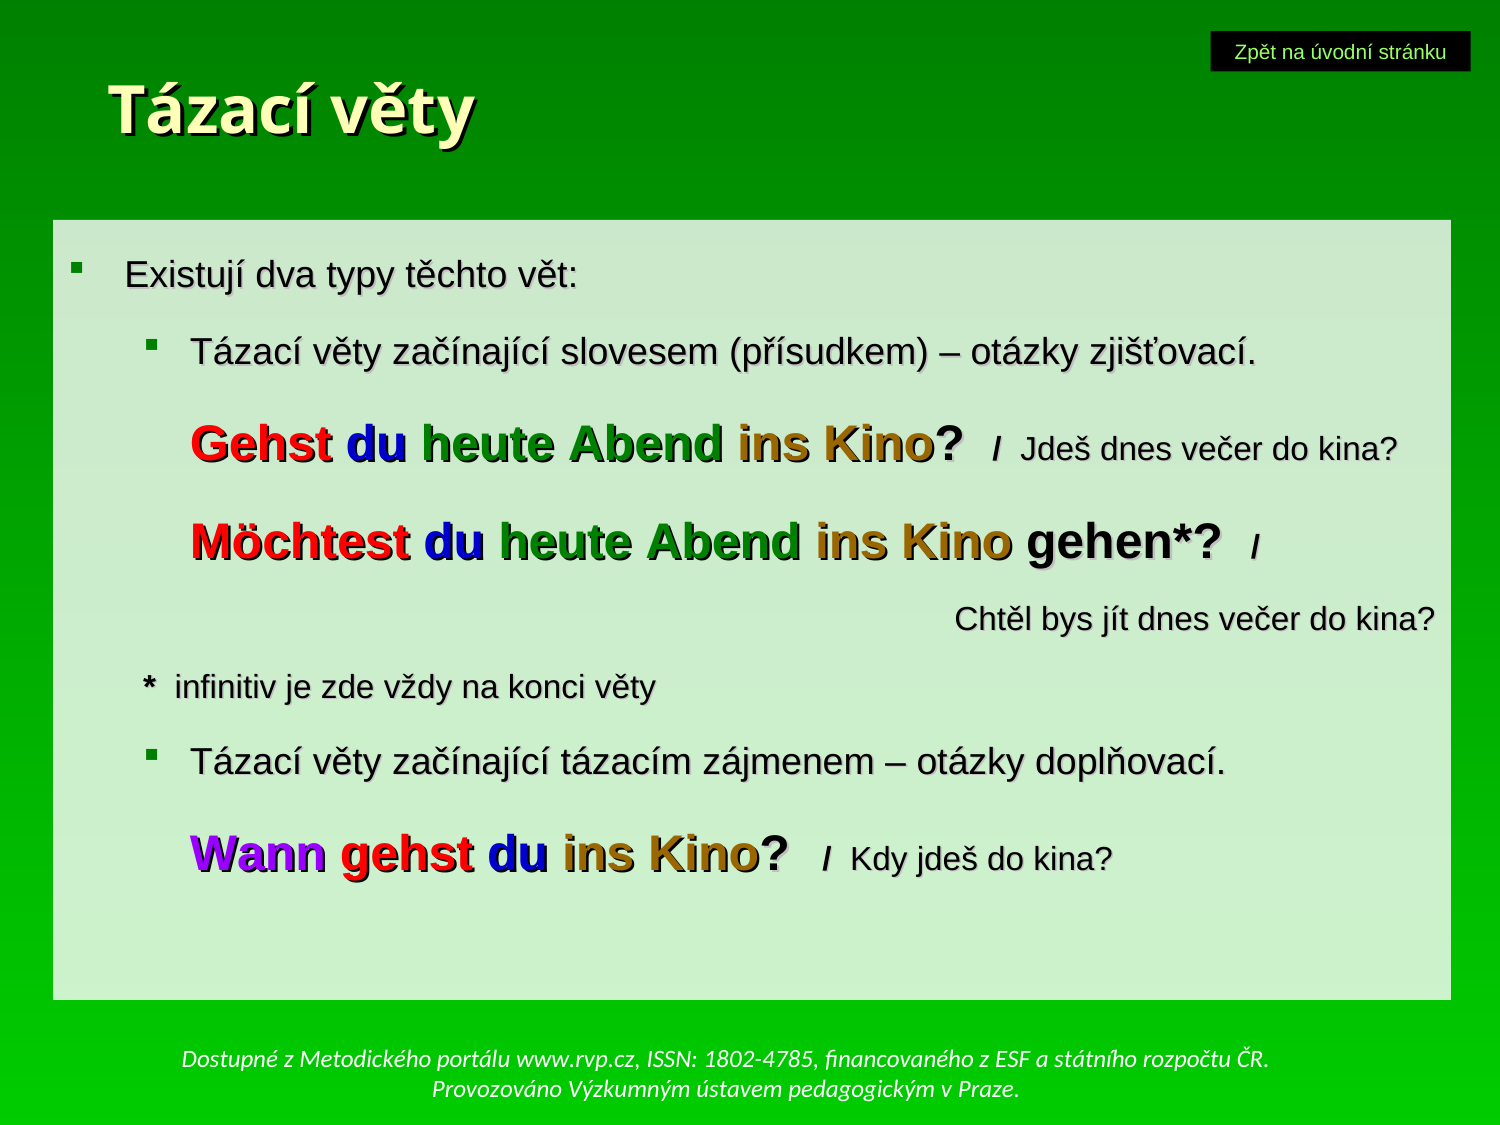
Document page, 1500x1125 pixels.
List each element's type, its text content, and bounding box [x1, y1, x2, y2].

title Tázací věty [75, 40, 1451, 173]
text_box Dostupné z Metodického portálu www.rvp.cz, ISSN: 1802-4785, financovaného z ESF a státního rozpočtu ČR. Provozováno Výzkumným ústavem pedagogickým v Praze. [105, 1042, 1348, 1103]
list Existují dva typy těchto vět: Tázací věty začínající slovesem (přísudkem) – otázky zjišťovací. Gehst du heute Abend ins Kino? / Jdeš dnes večer do kina? Möchtest du heute Abend ins Kino gehen*? / Chtěl bys jít dnes večer do kina? * infinitiv je zde vždy na konci věty Tázací věty začínající tázacím zájmenem – otázky doplňovací. Wann gehst du ins Kino? / Kdy jdeš do kina? [53, 219, 1451, 1000]
text_box Zpět na úvodní stránku [1210, 31, 1471, 72]
